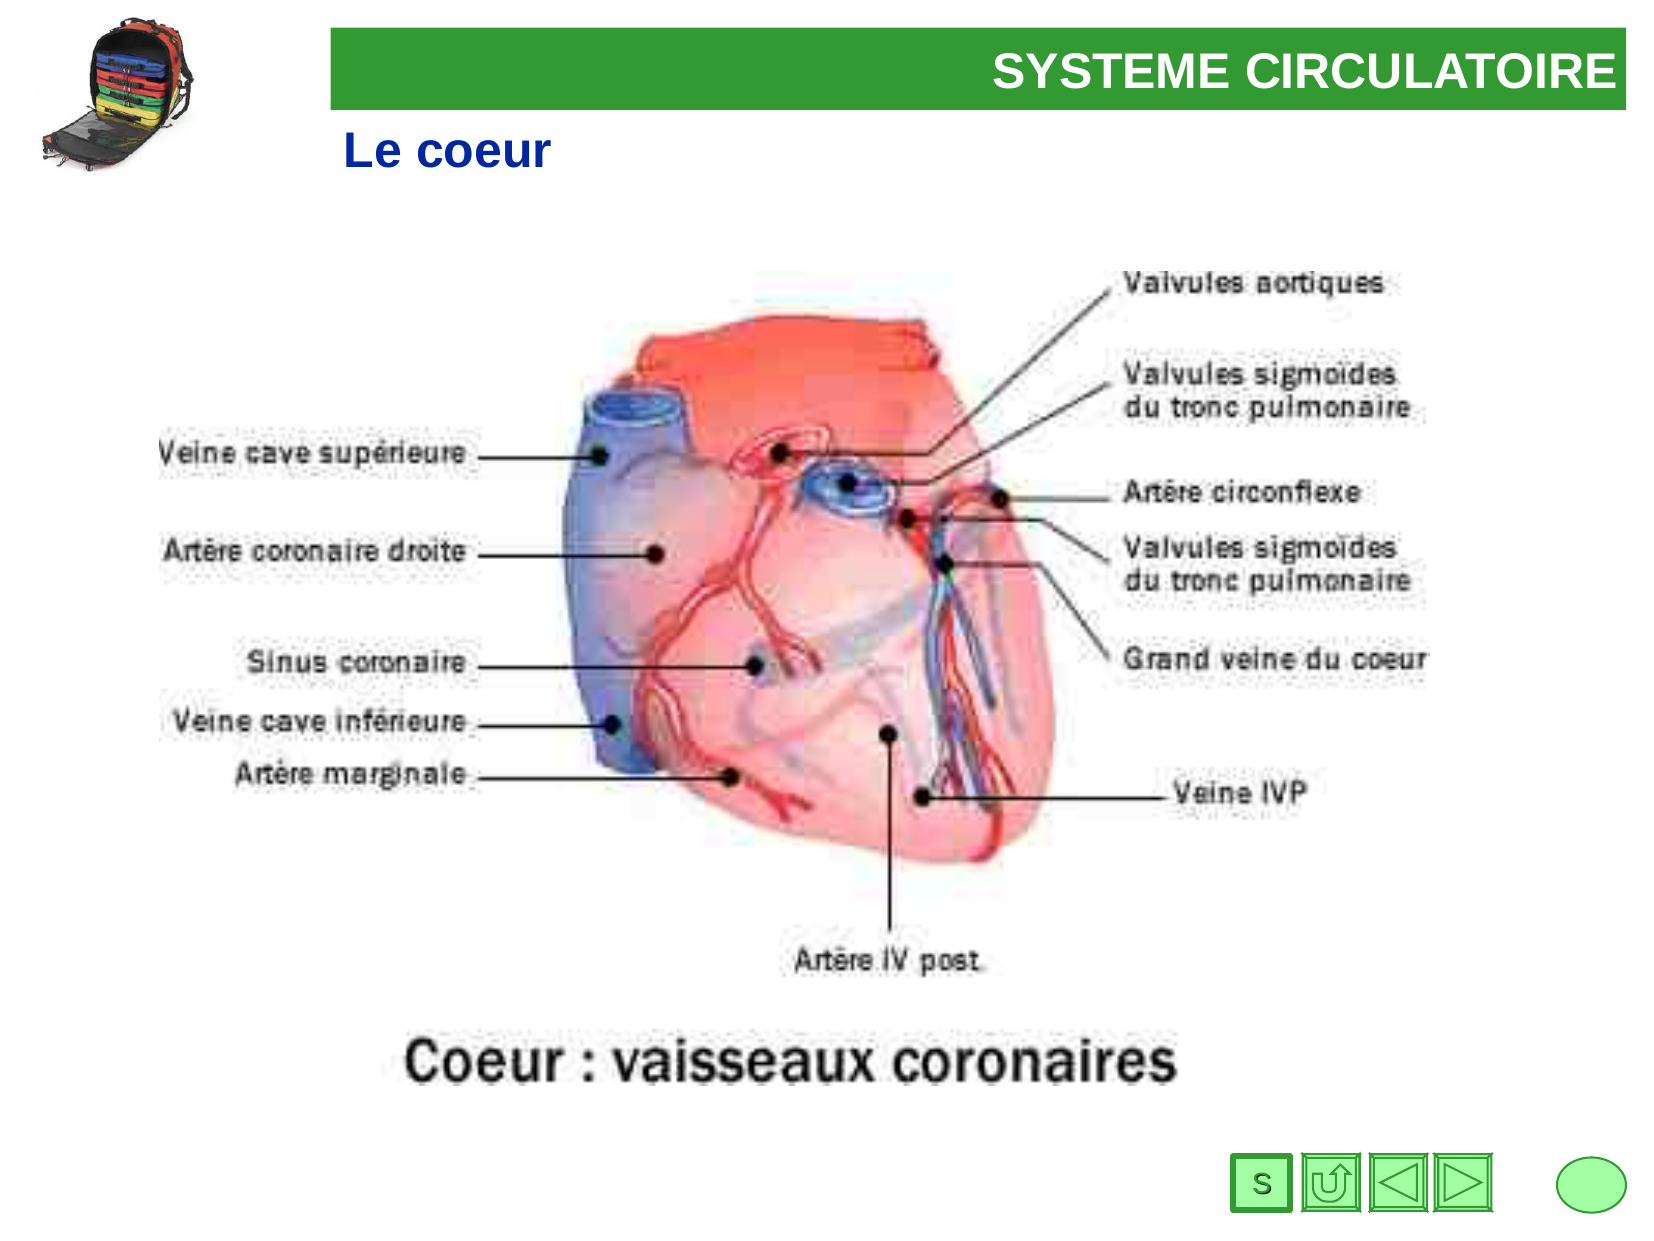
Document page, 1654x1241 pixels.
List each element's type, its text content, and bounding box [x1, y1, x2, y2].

text_box [1556, 1157, 1626, 1213]
picture [159, 271, 1430, 1086]
title SYSTEME CIRCULATOIRE [331, 35, 1619, 107]
picture [29, 5, 201, 183]
title Le coeur [329, 110, 1625, 194]
